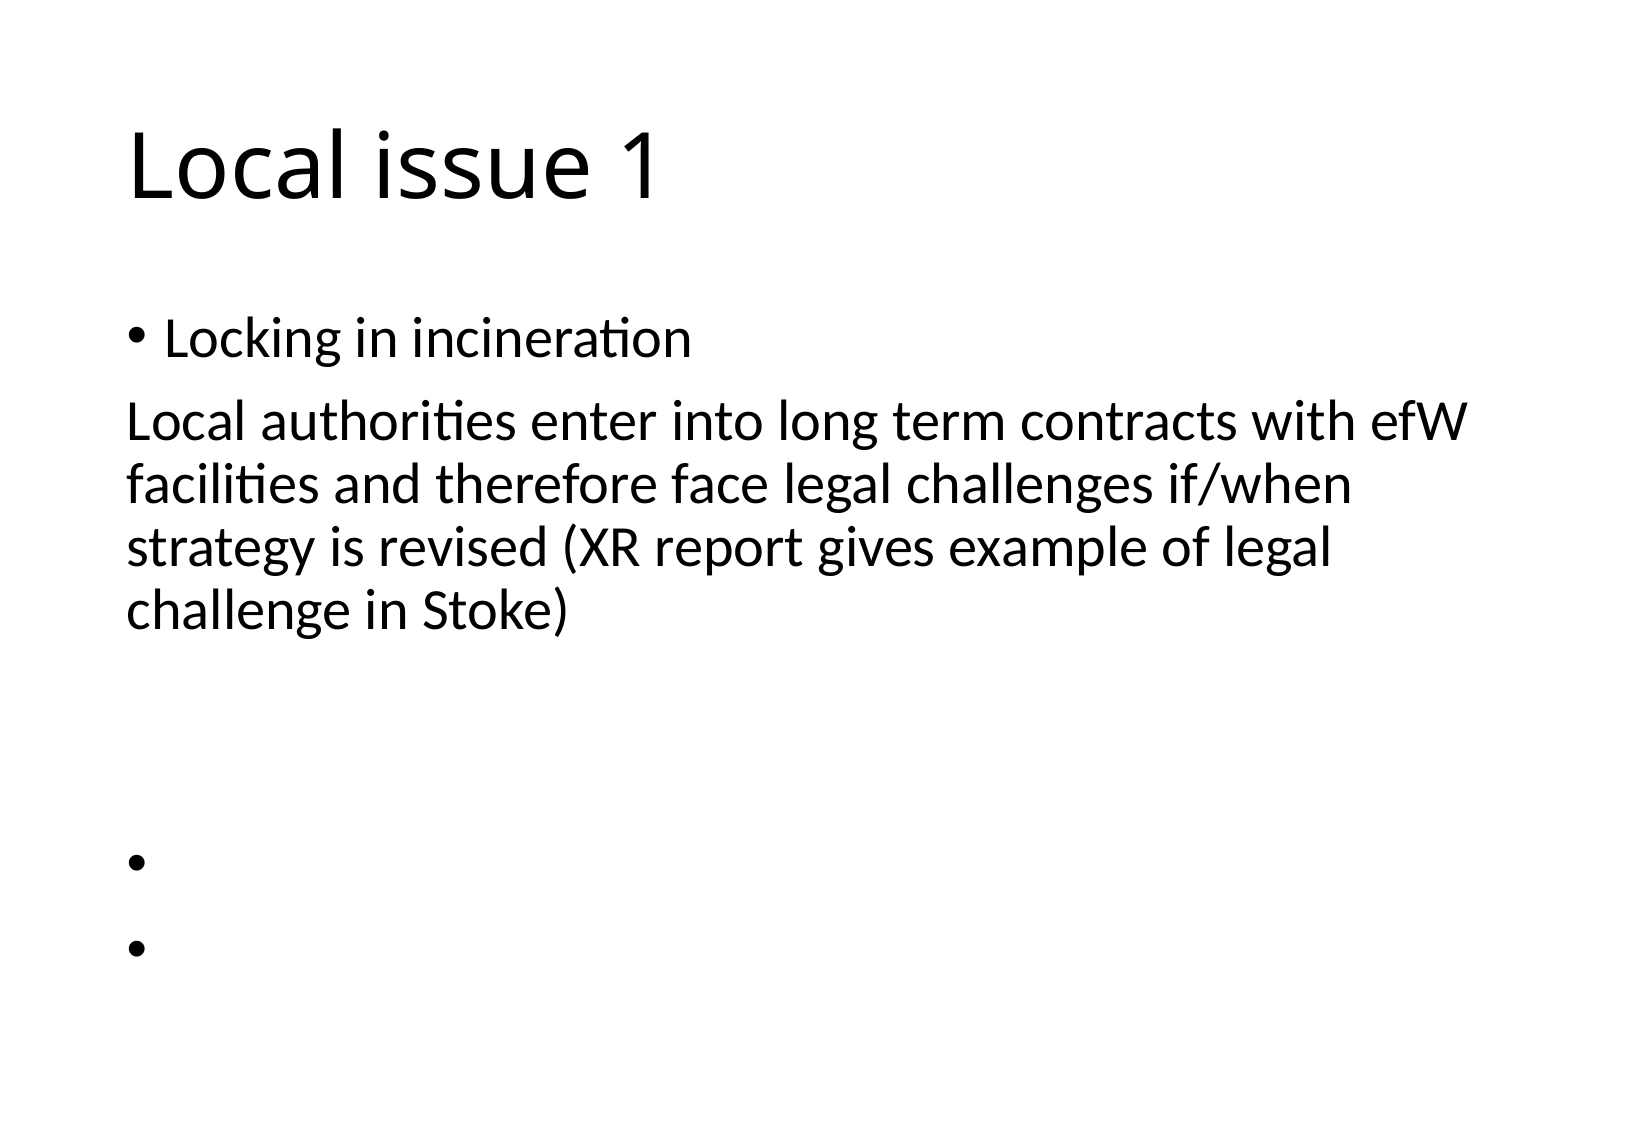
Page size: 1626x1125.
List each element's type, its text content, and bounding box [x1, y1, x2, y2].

title Local issue 1 [111, 59, 1514, 278]
list Locking in incineration Local authorities enter into long term contracts with efW facilities and therefore face legal challenges if/when strategy is revised (XR report gives example of legal challenge in Stoke) [111, 299, 1514, 1014]
